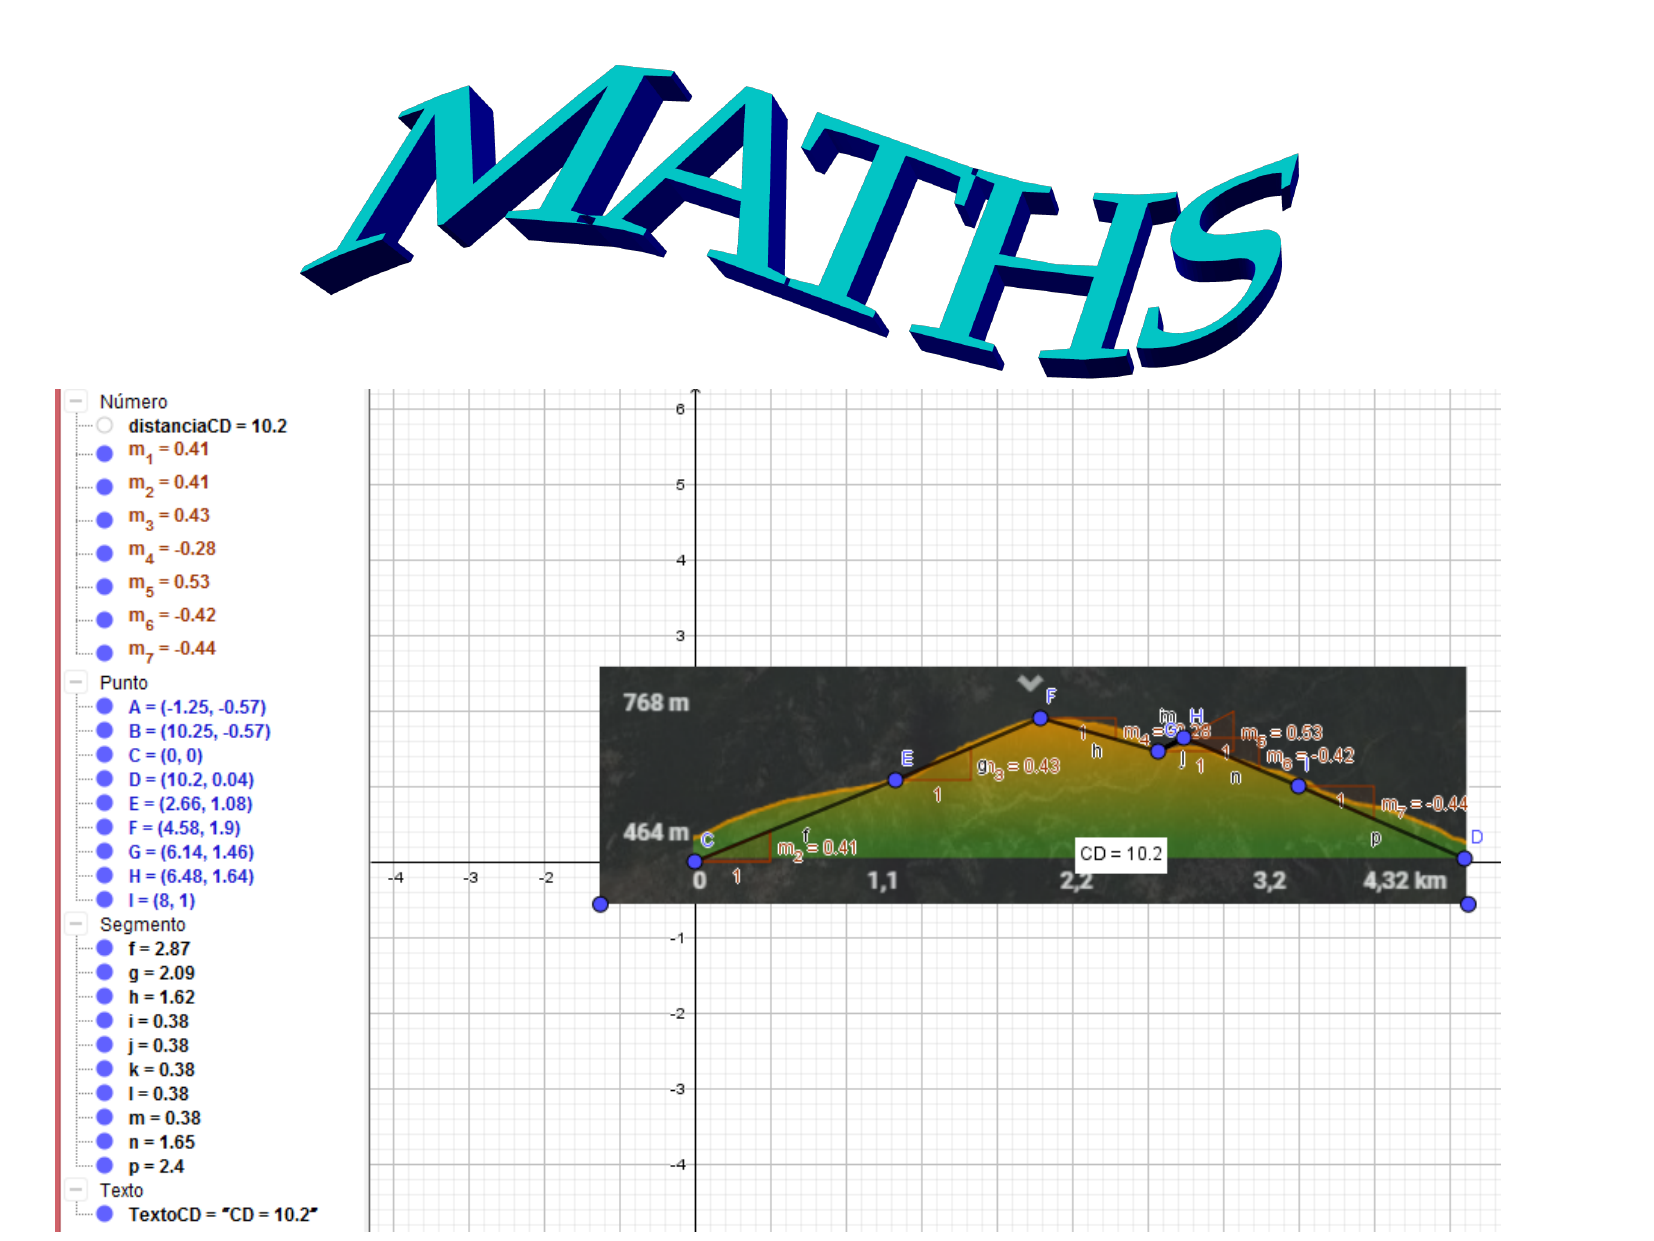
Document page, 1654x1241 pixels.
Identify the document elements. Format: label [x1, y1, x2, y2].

picture [55, 389, 1501, 1232]
